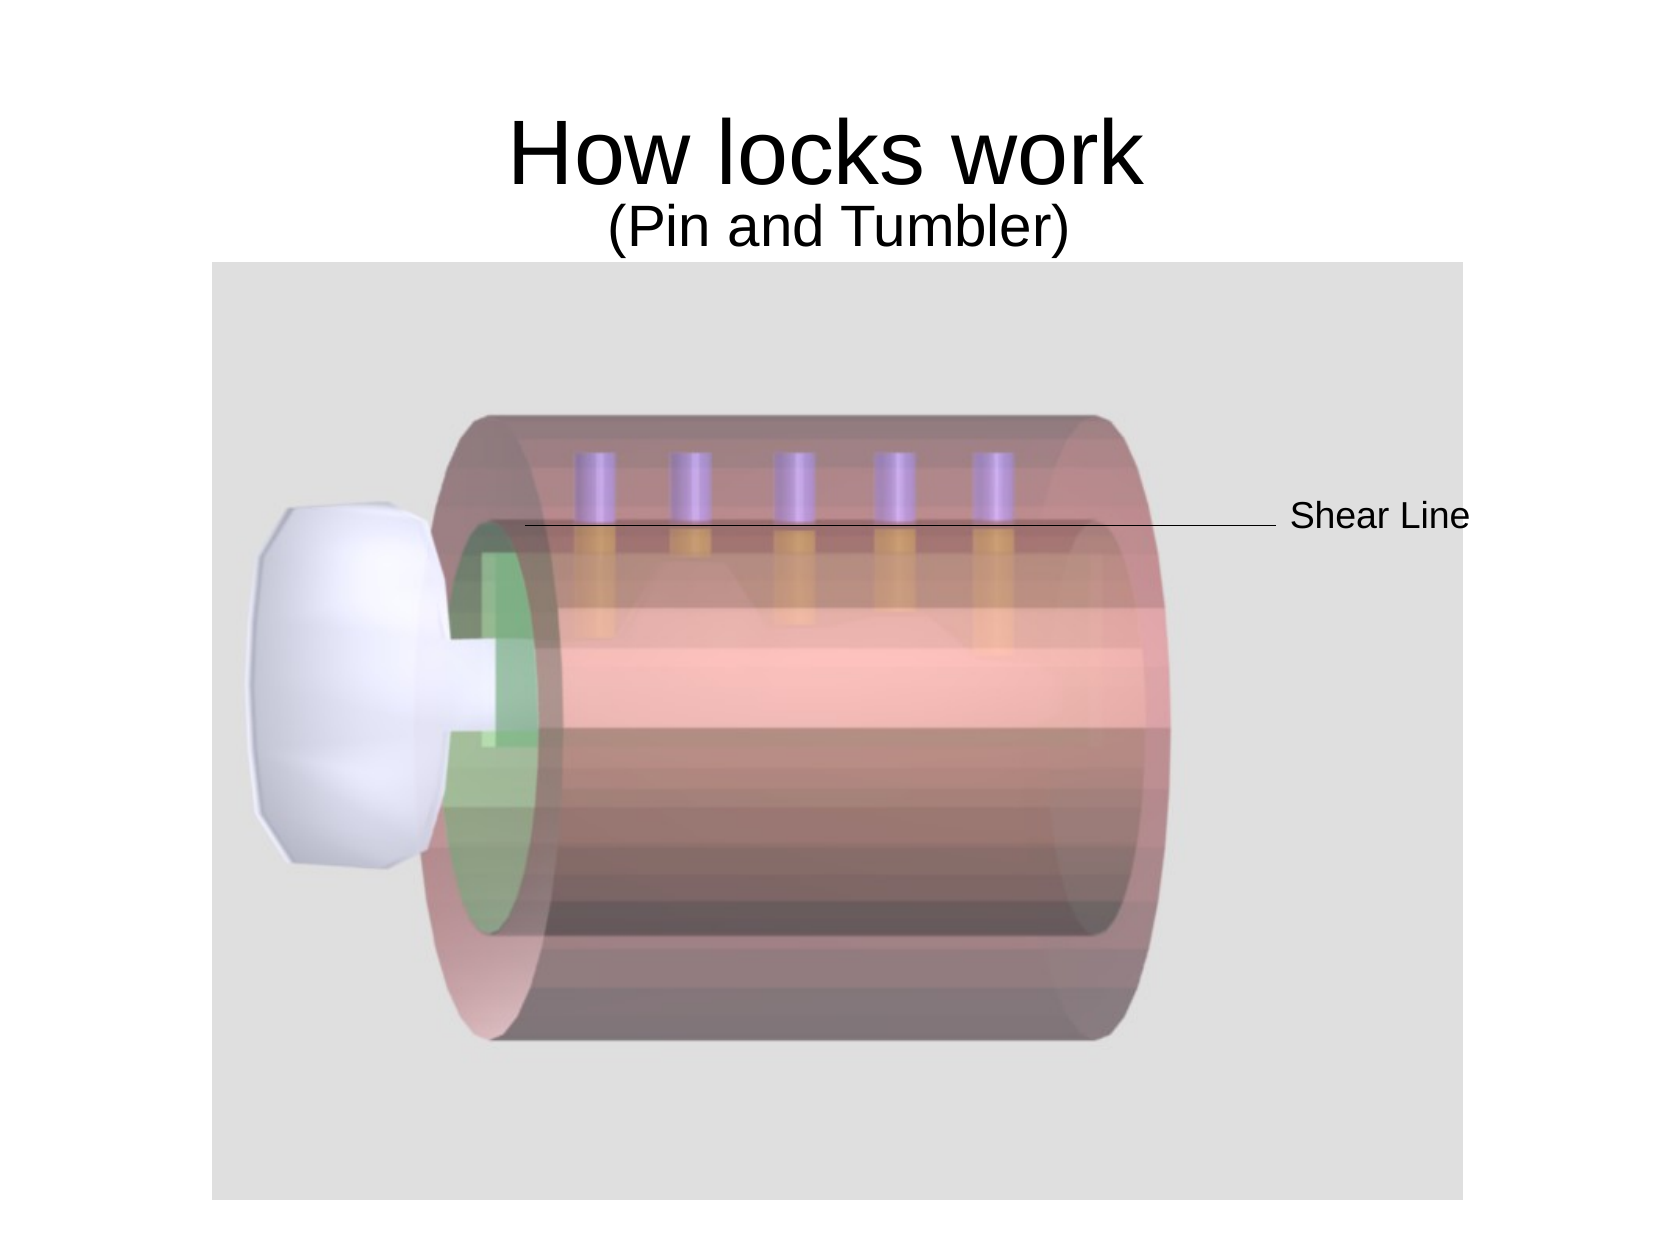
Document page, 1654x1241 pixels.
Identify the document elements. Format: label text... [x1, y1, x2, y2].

subtitle (Pin and Tumbler) [600, 187, 1080, 262]
text_box Shear Line [1275, 487, 1538, 545]
picture [212, 262, 1463, 1200]
title How locks work [82, 56, 1571, 250]
